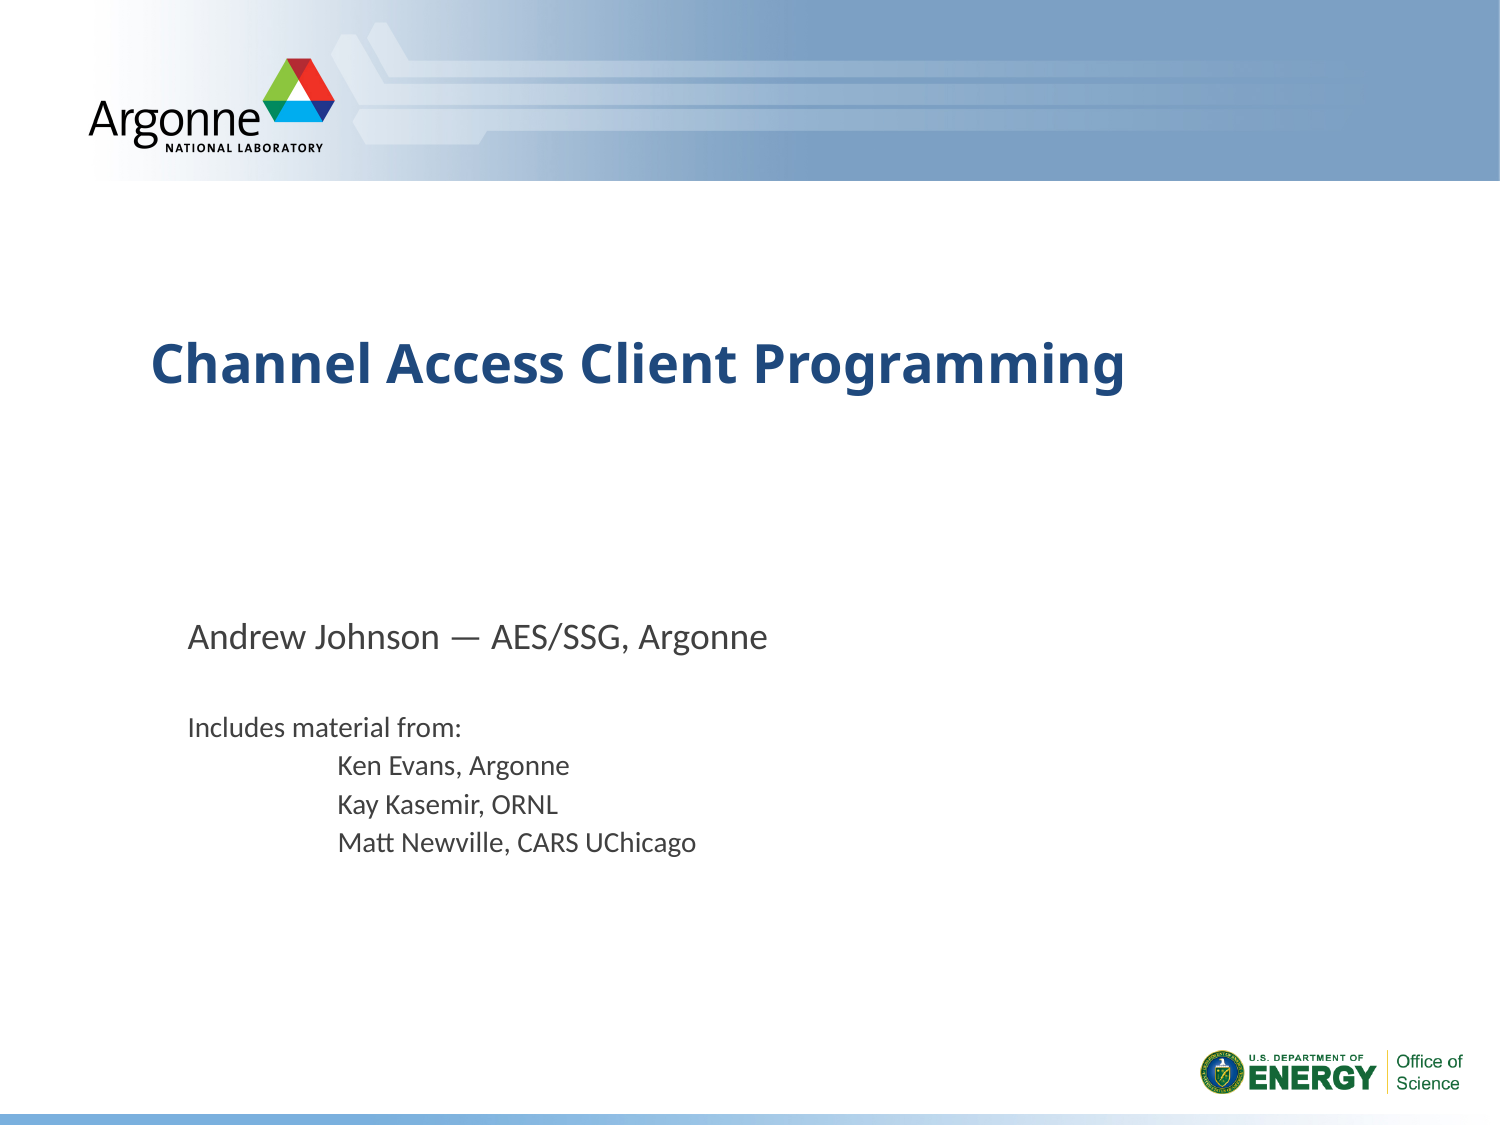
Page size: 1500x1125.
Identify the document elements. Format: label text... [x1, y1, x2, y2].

picture [0, 0, 1500, 182]
picture [0, 1114, 1500, 1125]
picture [1200, 1050, 1463, 1094]
title Channel Access Client Programming [150, 281, 1327, 443]
subtitle Andrew Johnson — AES/SSG, Argonne Includes material from: Ken Evans, Argonne Kay Kasemir, ORNL Matt Newville, CARS UChicago [187, 482, 1425, 999]
